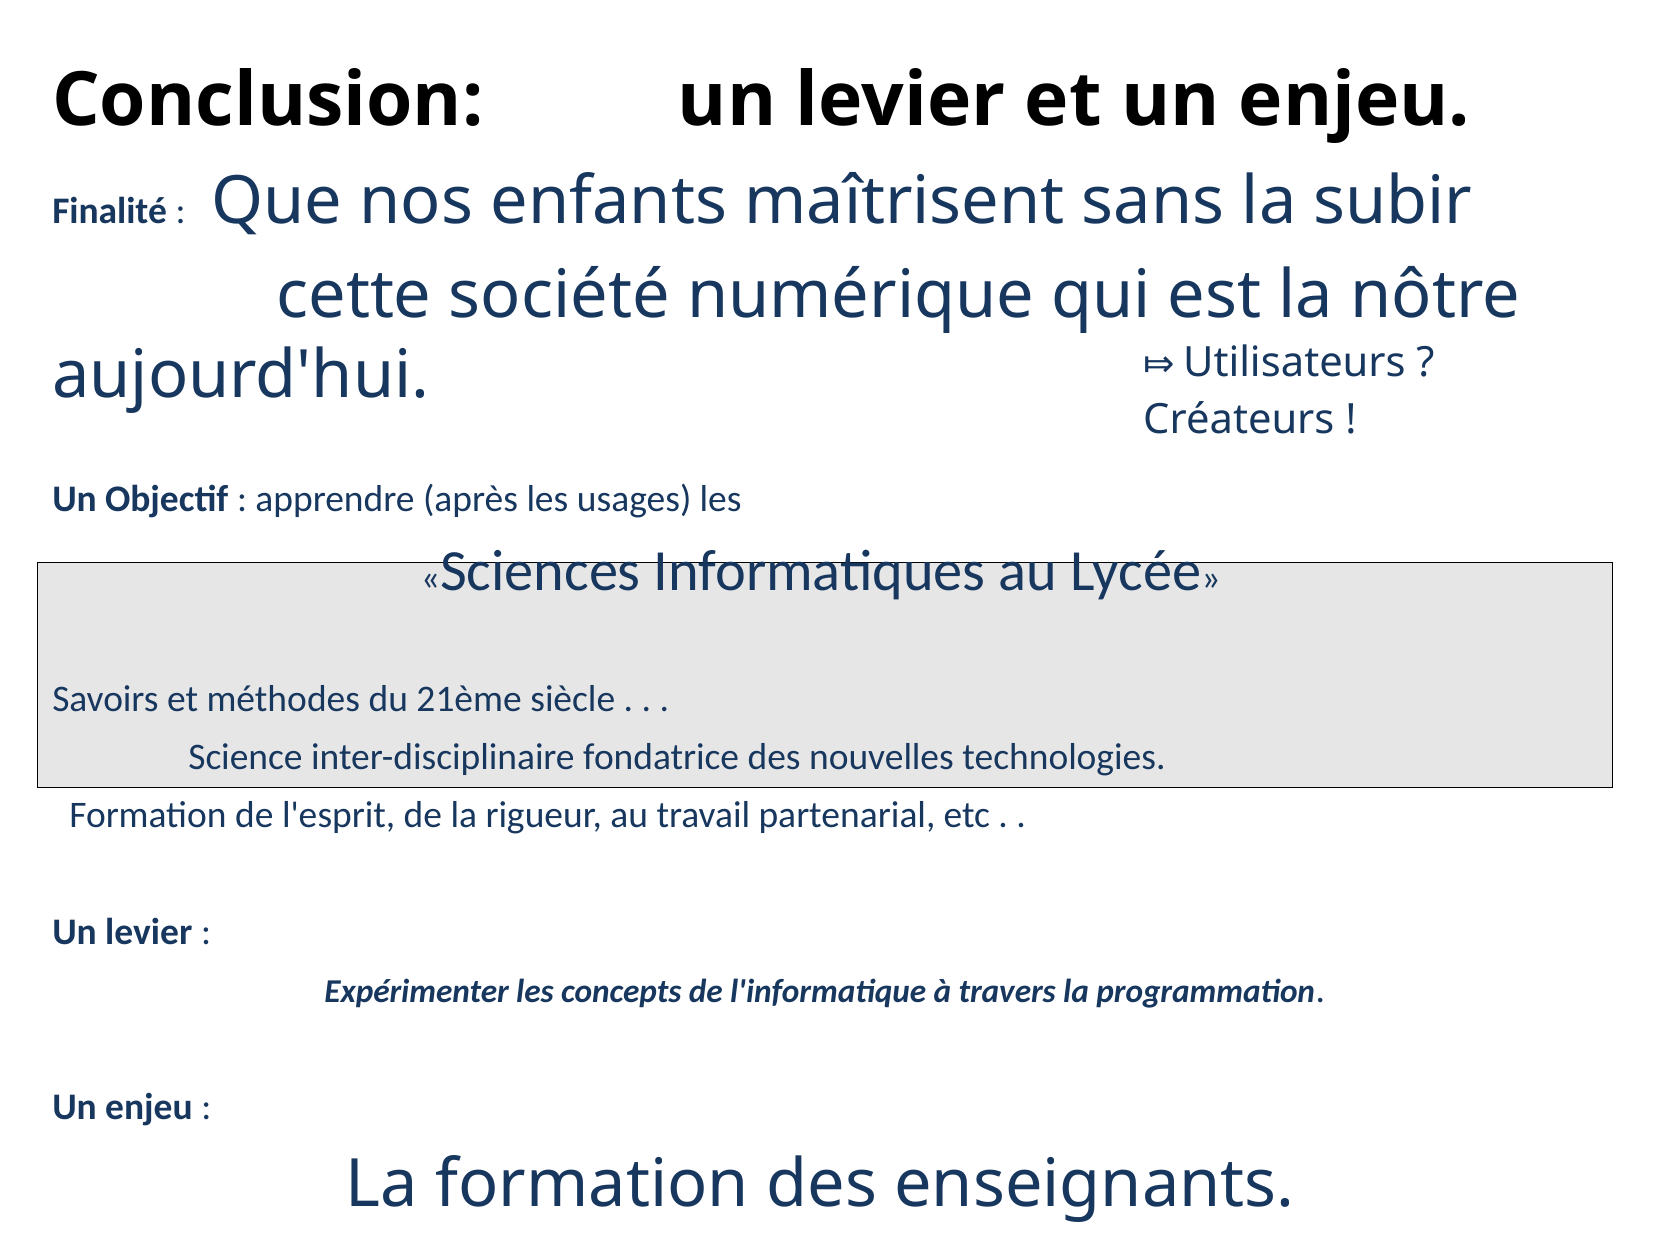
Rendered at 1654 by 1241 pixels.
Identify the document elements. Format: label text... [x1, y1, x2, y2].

text_box Conclusion: un levier et un enjeu. [37, 37, 1576, 149]
text_box ⤇ Utilisateurs ? Créateurs ! [1128, 324, 1616, 394]
list Finalité : Que nos enfants maîtrisent sans la subir cette société numérique qui est la nôtre aujourd'hui. Un Objectif : apprendre (après les usages) les «Sciences Informatiques au Lycée» Savoirs et méthodes du 21ème siècle . . . Science inter-disciplinaire fondatrice des nouvelles technologies. Formation de l'esprit, de la rigueur, au travail partenarial, etc . . Un levier : Expérimenter les concepts de l'informatique à travers la programmation. Un enjeu : La formation des enseignants. [37, 150, 1613, 1126]
